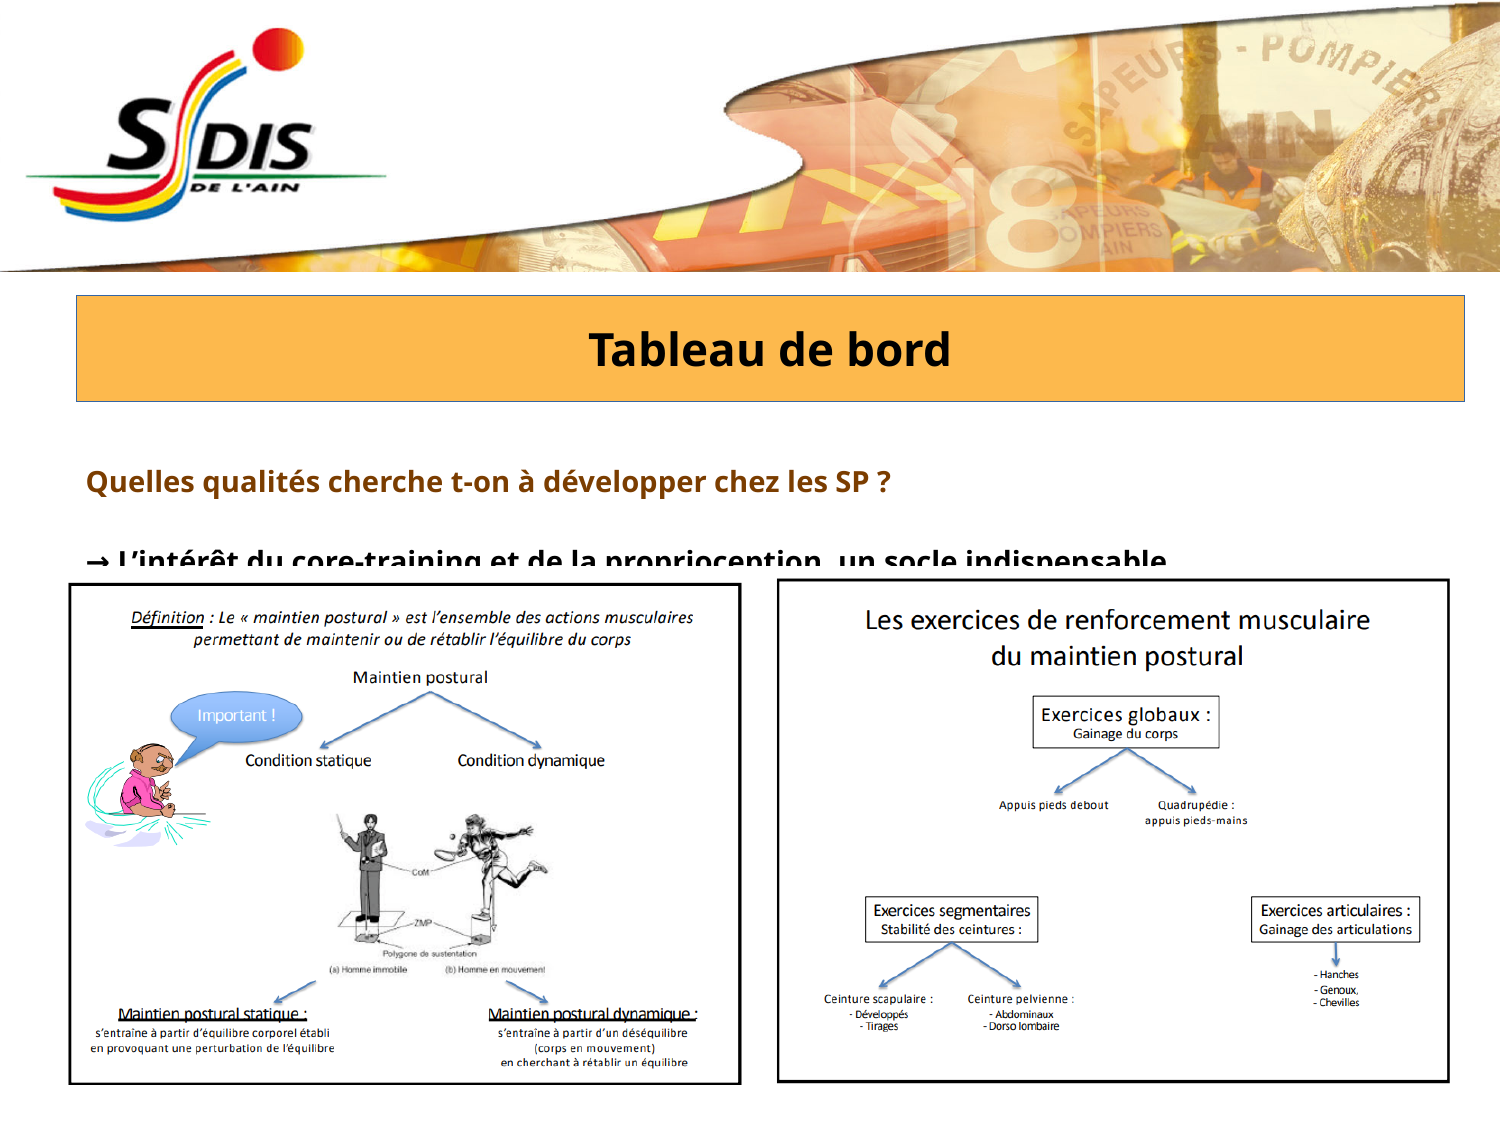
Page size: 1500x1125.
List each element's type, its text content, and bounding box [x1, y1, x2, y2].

text_box Quelles qualités cherche t-on à développer chez les SP ? → L’intérêt du core-training et de la proprioception, un socle indispensable [35, 454, 1441, 1099]
picture [47, 566, 1465, 1099]
text_box Tableau de bord [76, 295, 1465, 402]
picture [0, 0, 1500, 272]
